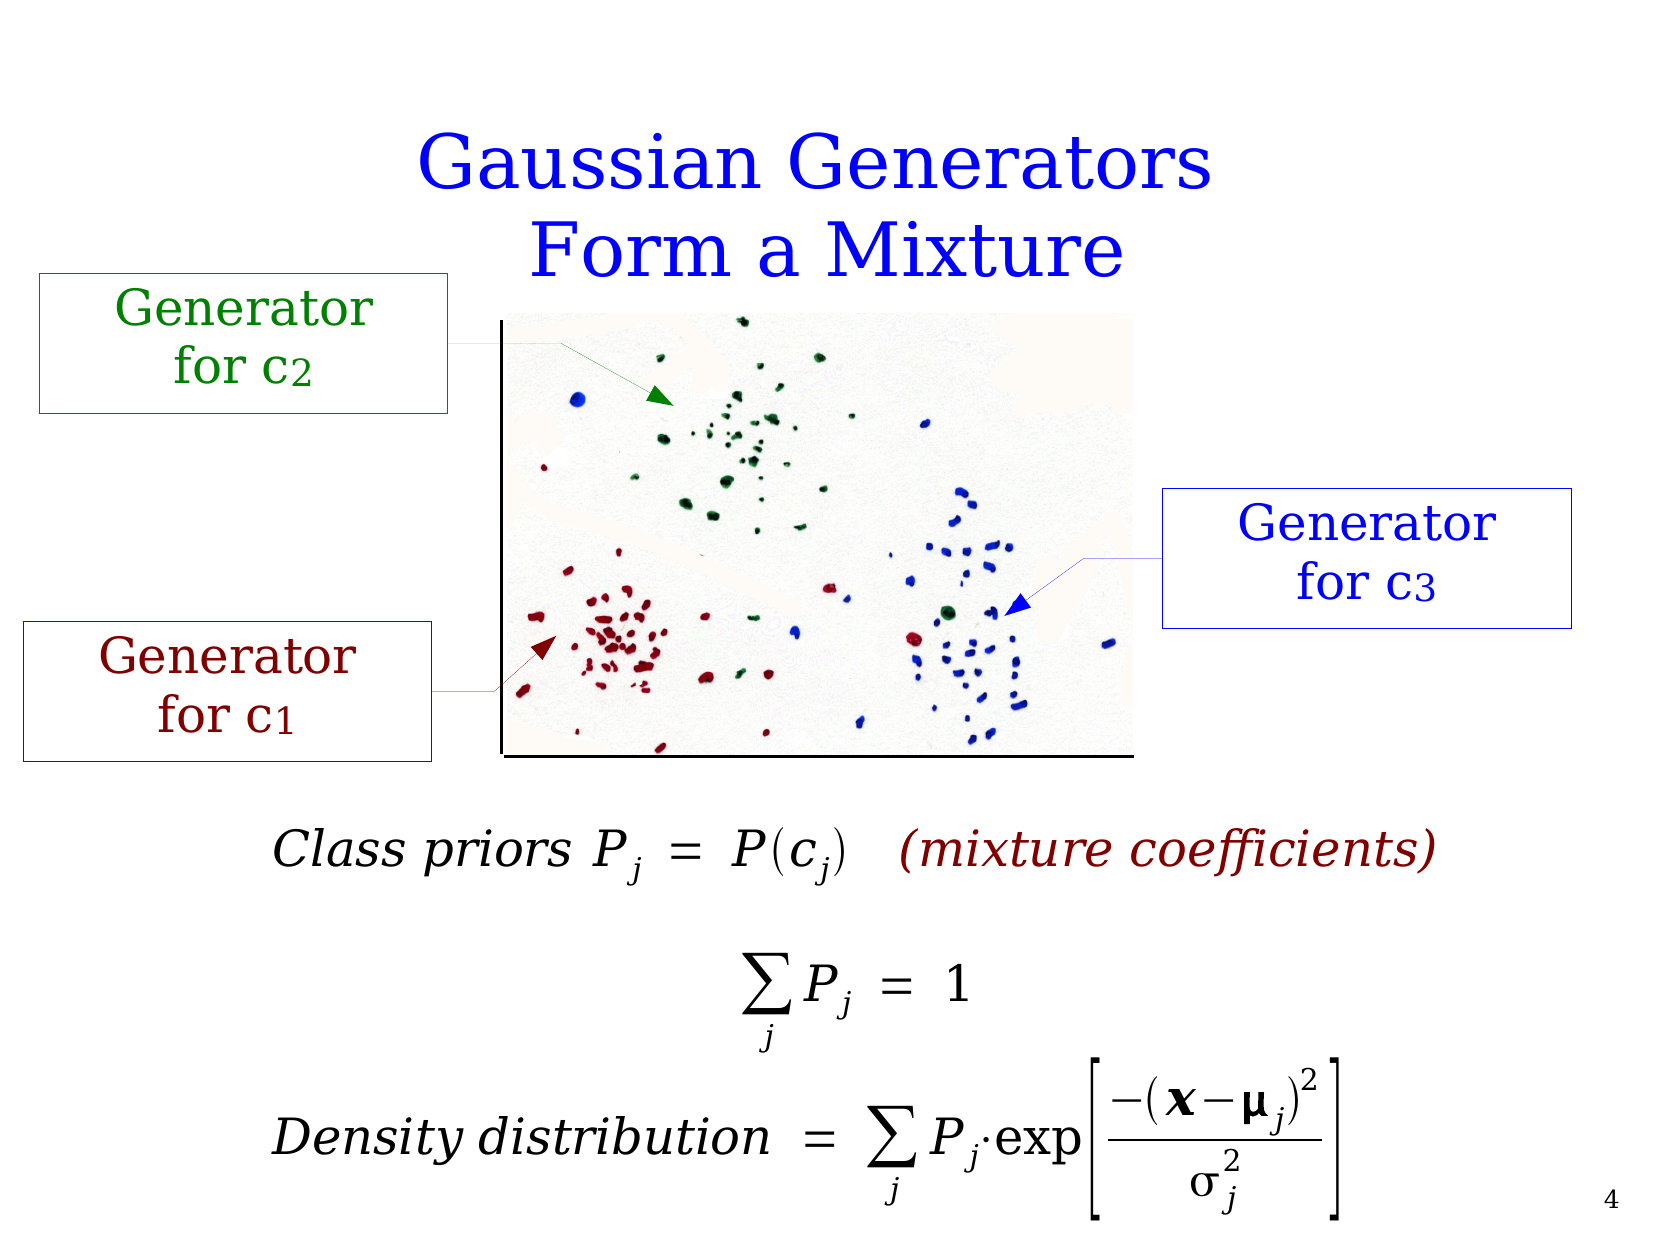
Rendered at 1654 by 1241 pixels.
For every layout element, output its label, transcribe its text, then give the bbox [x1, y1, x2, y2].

text_box Generator for c1 [23, 621, 432, 762]
chart [266, 819, 1447, 1224]
title Gaussian Generators Form a Mixture [121, 102, 1534, 311]
picture [507, 313, 1133, 755]
text_box Generator for c3 [1162, 488, 1572, 629]
text_box Generator for c2 [39, 273, 448, 414]
